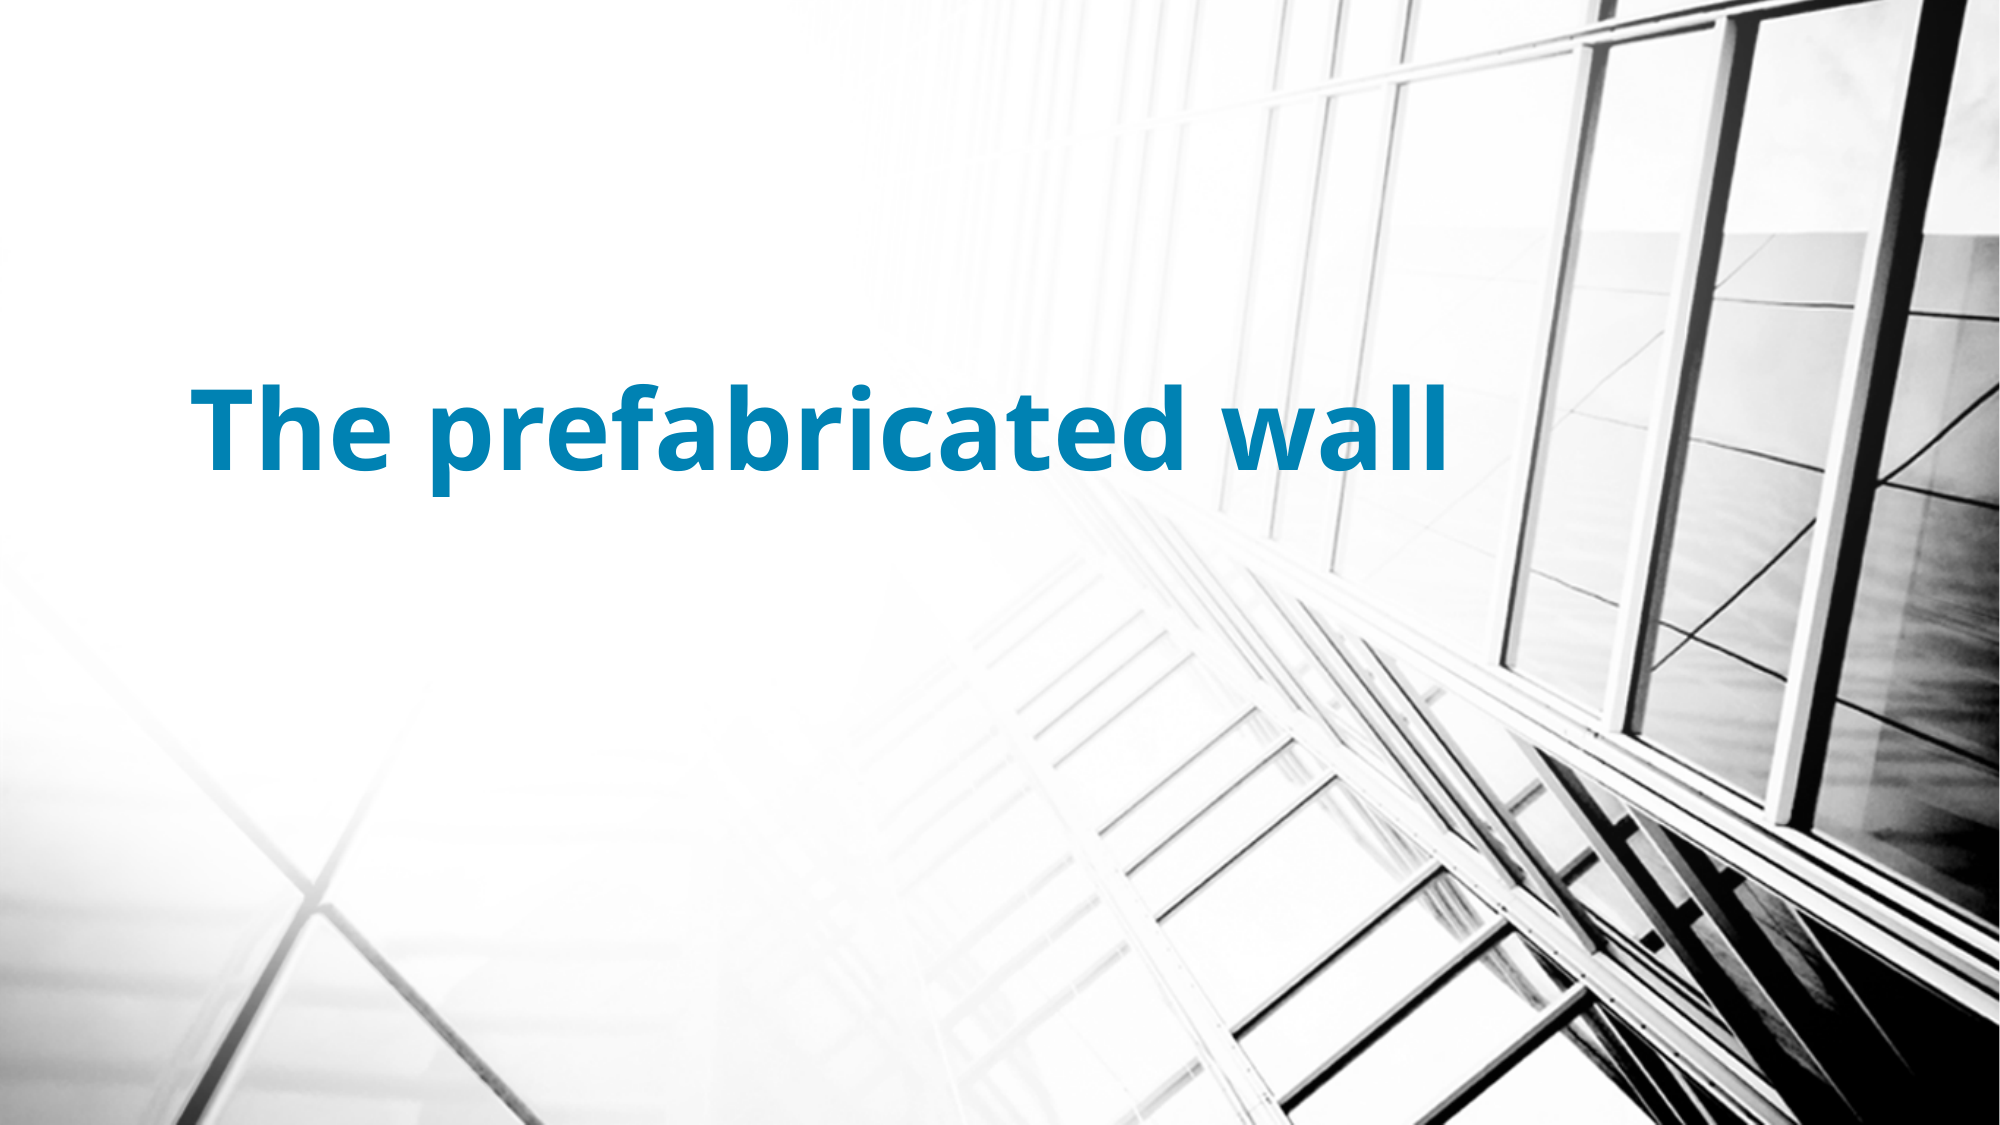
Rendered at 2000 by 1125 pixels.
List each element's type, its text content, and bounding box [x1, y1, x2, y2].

title The prefabricated wall [174, 87, 1780, 501]
